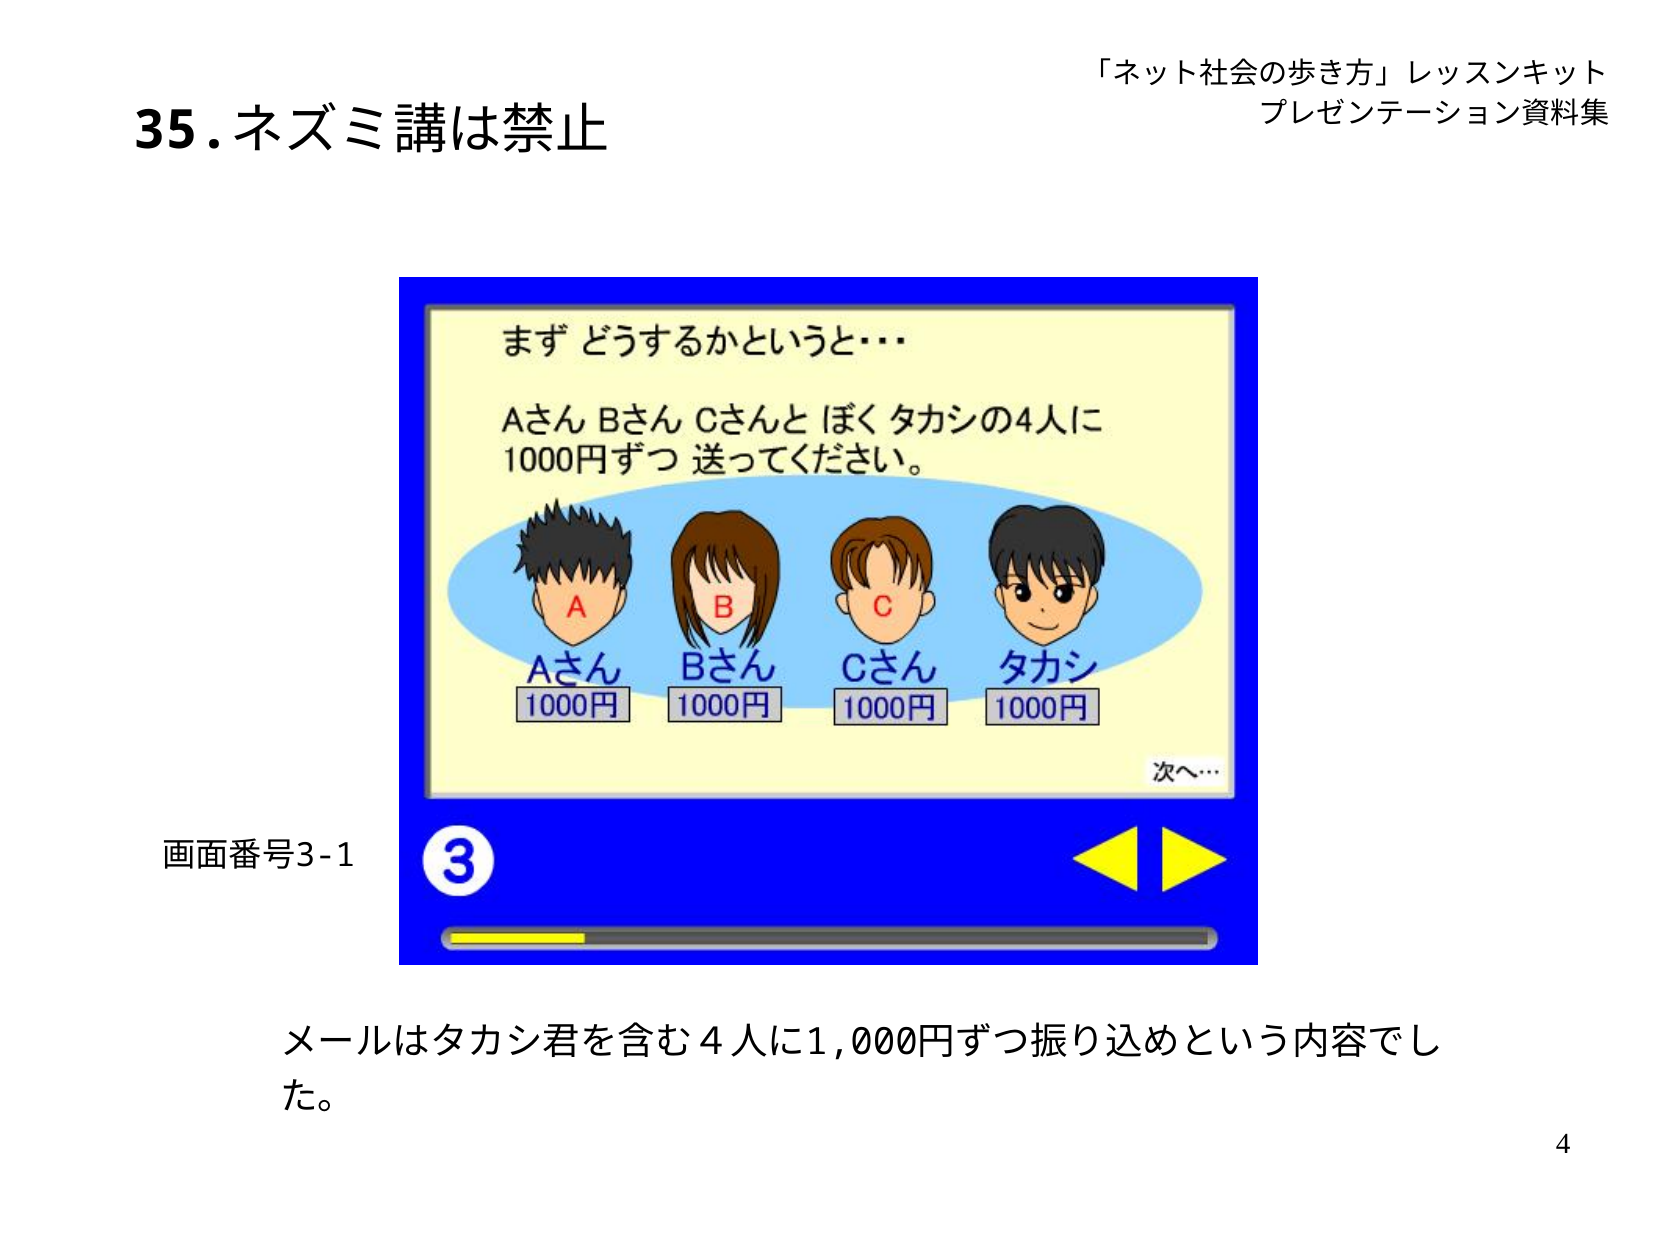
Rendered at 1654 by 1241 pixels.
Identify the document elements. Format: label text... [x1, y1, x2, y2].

text_box メールはタカシ君を含む４人に1,000円ずつ振り込めという内容でした。 [265, 1003, 1524, 1128]
picture [399, 277, 1258, 965]
text_box 「ネット社会の歩き方」レッスンキット プレゼンテーション資料集 [1062, 44, 1625, 139]
text_box 35.ネズミ講は禁止 [118, 88, 1241, 169]
text_box 画面番号3-1 [147, 826, 384, 882]
